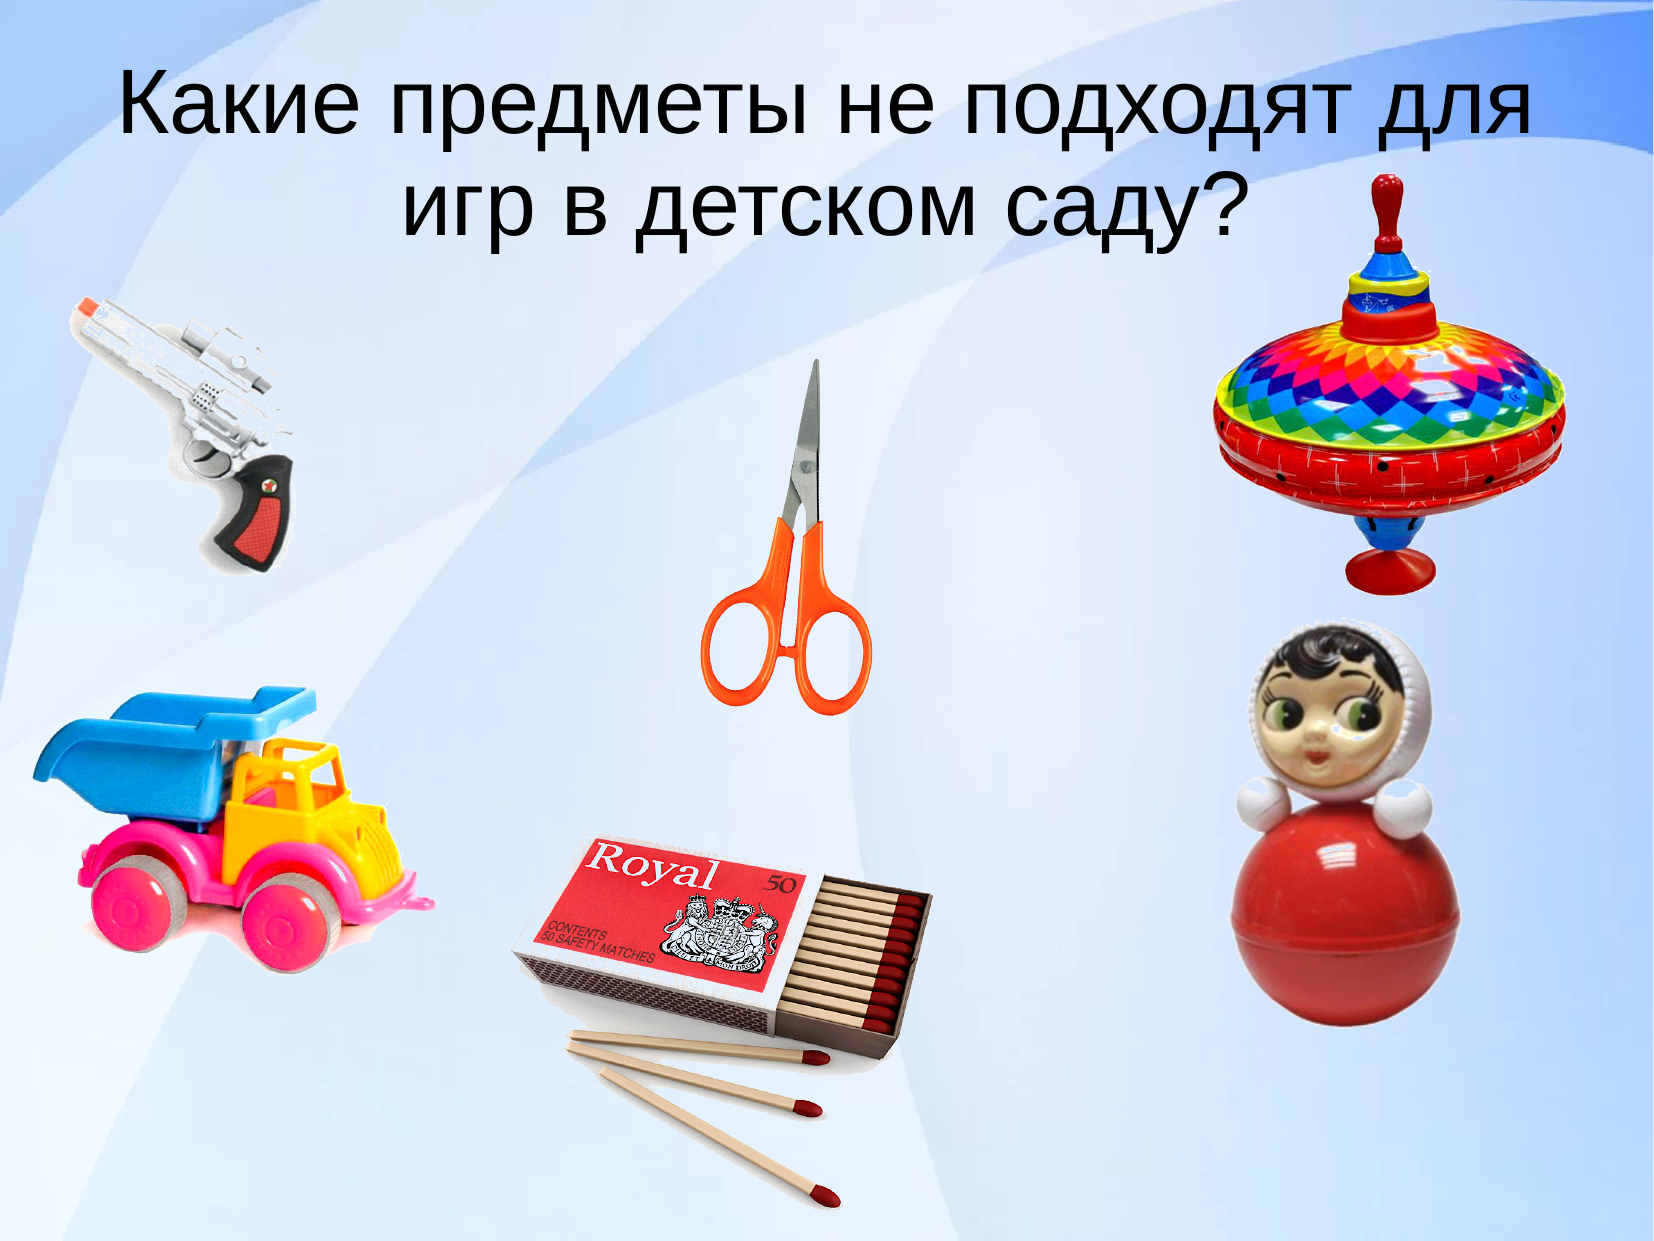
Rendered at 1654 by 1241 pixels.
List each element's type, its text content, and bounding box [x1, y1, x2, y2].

picture [0, 0, 1654, 1241]
title Какие предметы не подходят для игр в детском саду? [82, 49, 1571, 257]
